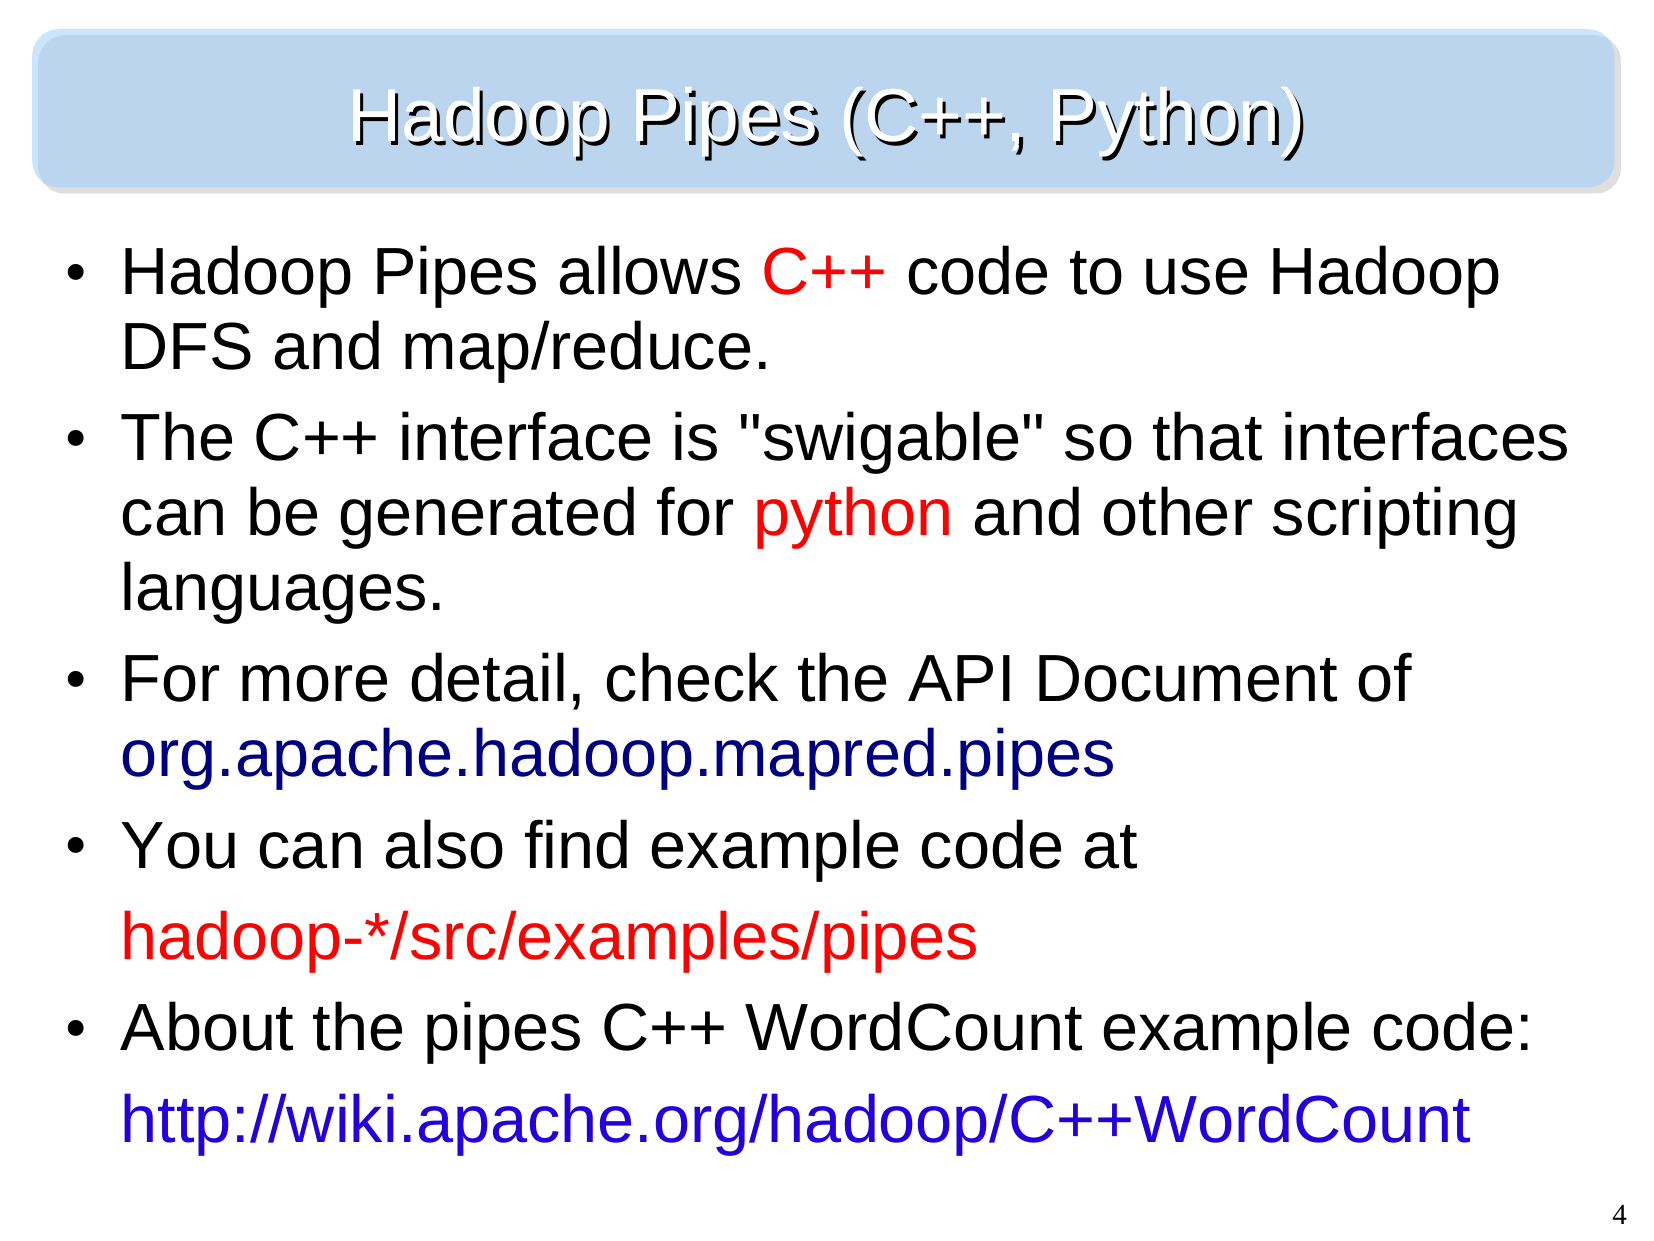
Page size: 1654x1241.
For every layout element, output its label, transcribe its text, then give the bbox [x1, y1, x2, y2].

text_box [32, 29, 123, 188]
list Hadoop Pipes allows C++ code to use Hadoop DFS and map/reduce. The C++ interface is "swigable" so that interfaces can be generated for python and other scripting languages. For more detail, check the API Document of org.apache.hadoop.mapred.pipes You can also find example code at hadoop-*/src/examples/pipes About the pipes C++ WordCount example code: http://wiki.apache.org/hadoop/C++WordCount [64, 234, 1600, 1157]
text_box [1530, 29, 1615, 188]
title Hadoop Pipes (C++, Python) [123, 20, 1530, 211]
